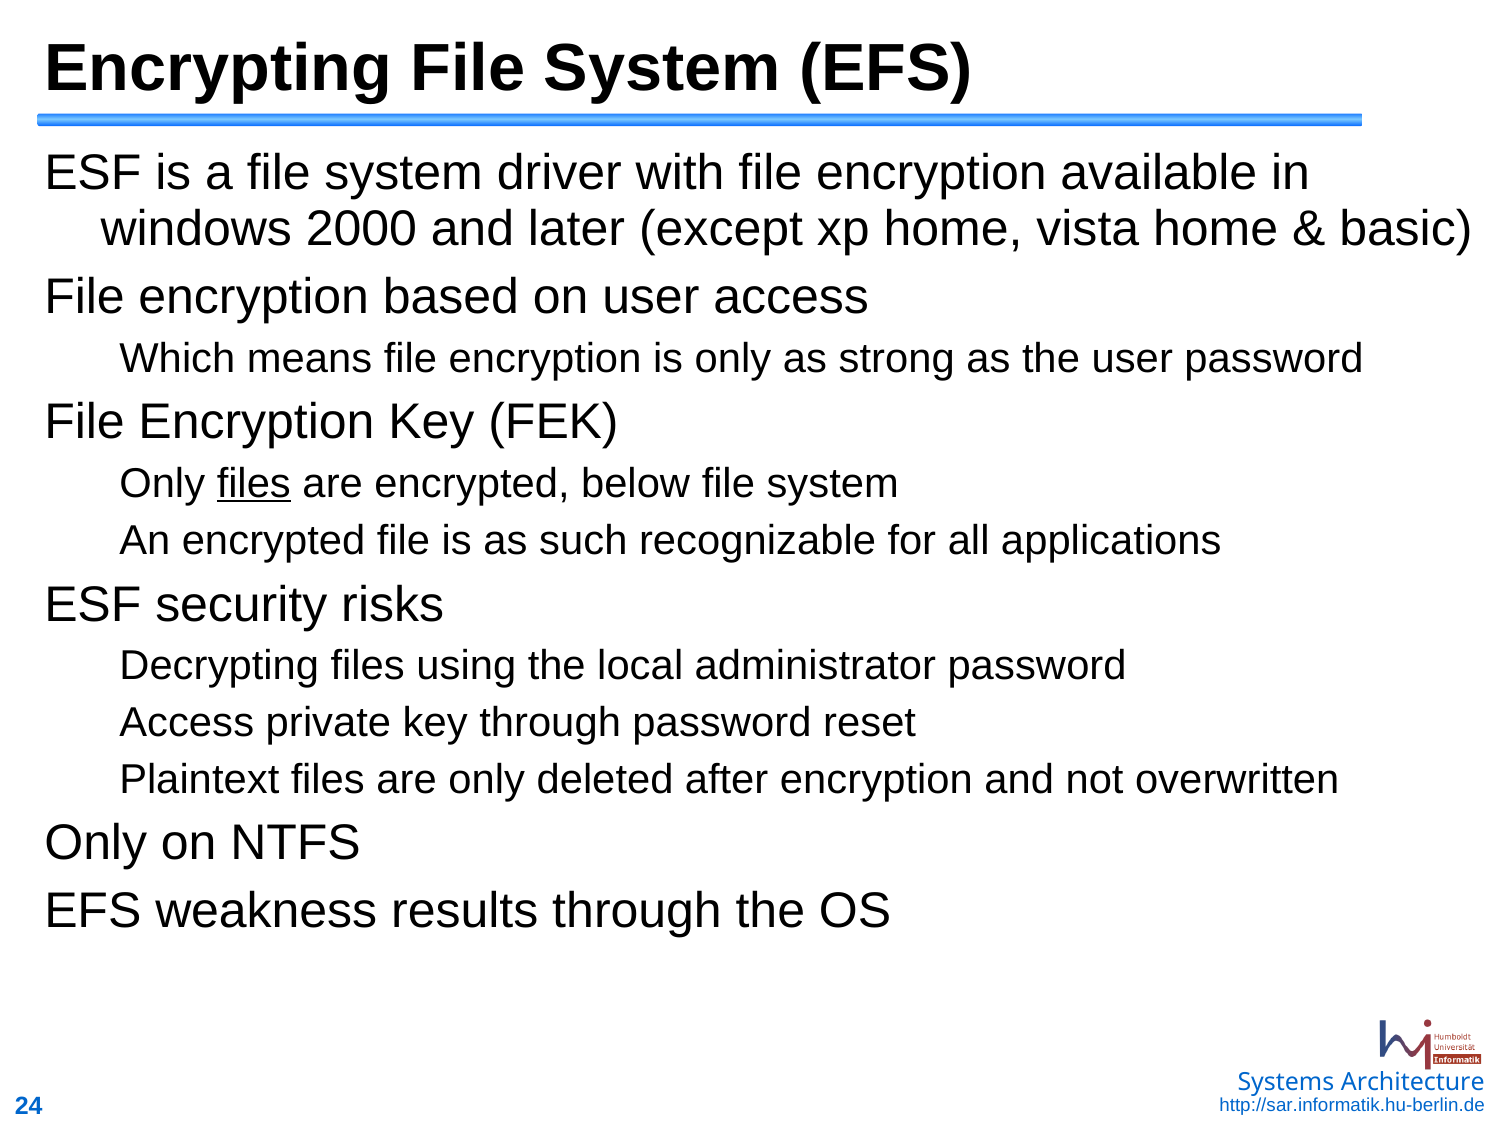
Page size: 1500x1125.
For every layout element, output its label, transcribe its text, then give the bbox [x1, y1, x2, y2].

title Encrypting File System (EFS) [29, 16, 1500, 118]
list ESF is a file system driver with file encryption available in windows 2000 and later (except xp home, vista home & basic) File encryption based on user access Which means file encryption is only as strong as the user password File Encryption Key (FEK) Only files are encrypted, below file system An encrypted file is as such recognizable for all applications ESF security risks Decrypting files using the local administrator password Access private key through password reset Plaintext files are only deleted after encryption and not overwritten Only on NTFS EFS weakness results through the OS [29, 137, 1500, 1098]
